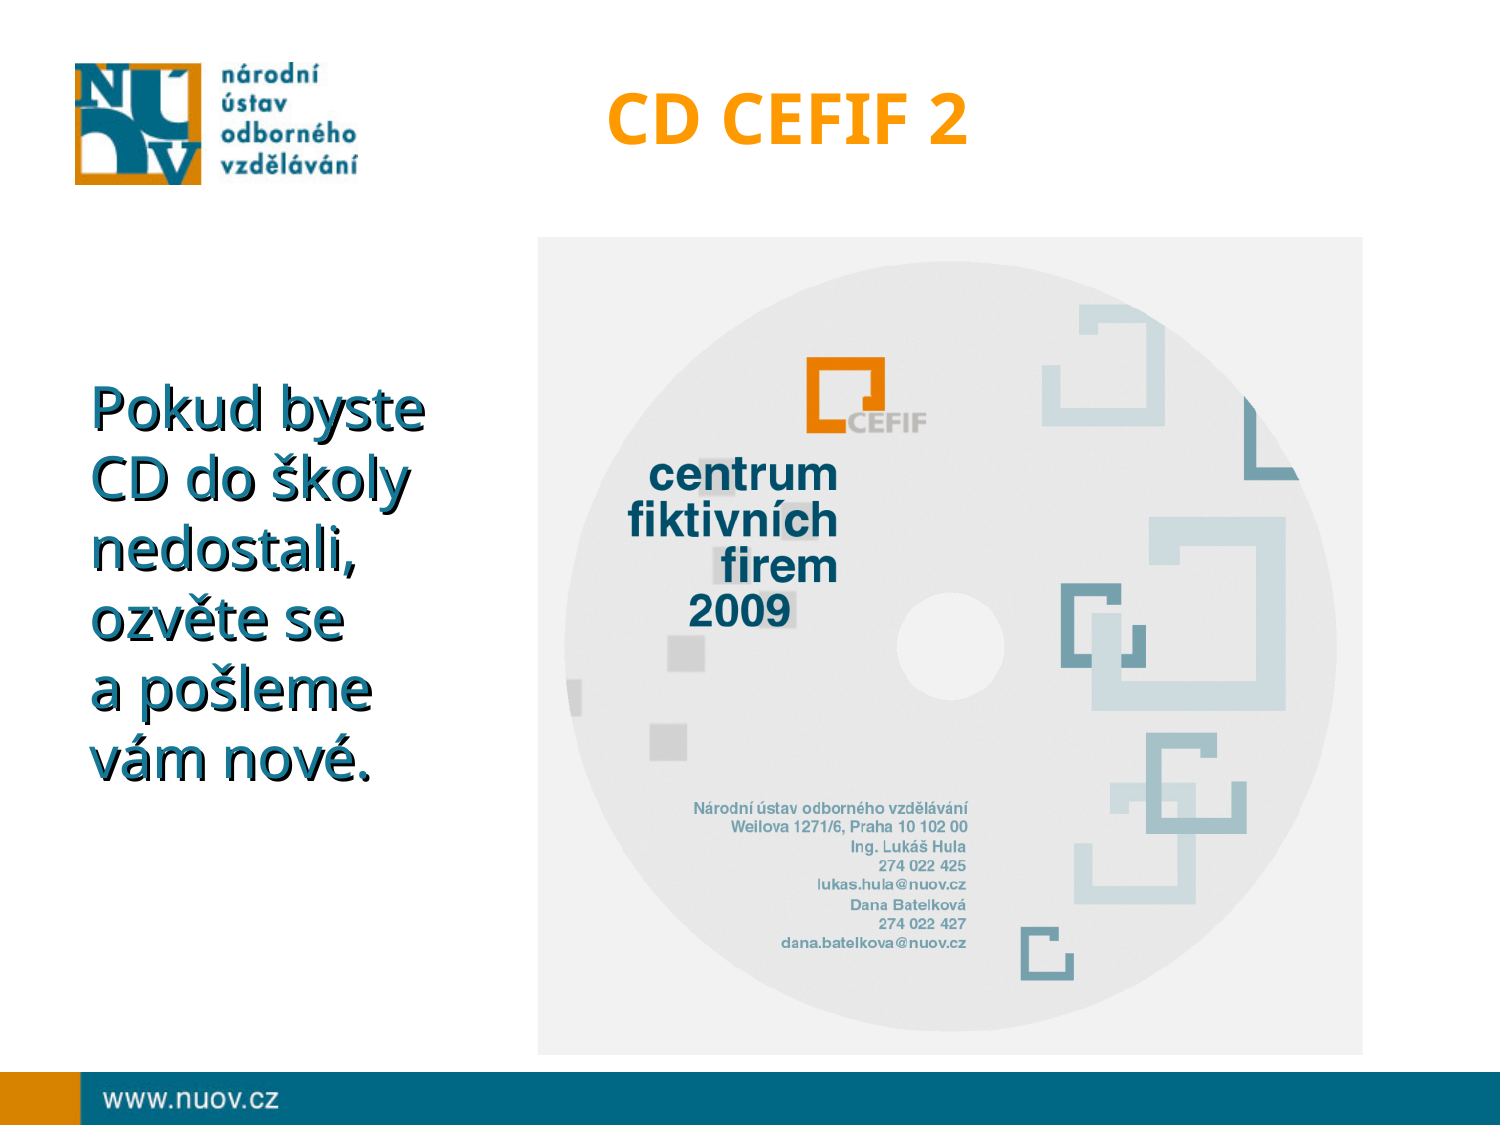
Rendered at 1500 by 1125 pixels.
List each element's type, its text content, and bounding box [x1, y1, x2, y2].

picture [537, 237, 1363, 1055]
text_box [0, 1072, 1500, 1125]
title CD CEFIF 2 [374, 37, 1475, 176]
text_box [75, 62, 358, 185]
text_box Pokud byste CD do školy nedostali, ozvěte se a pošleme vám nové. [74, 362, 488, 798]
